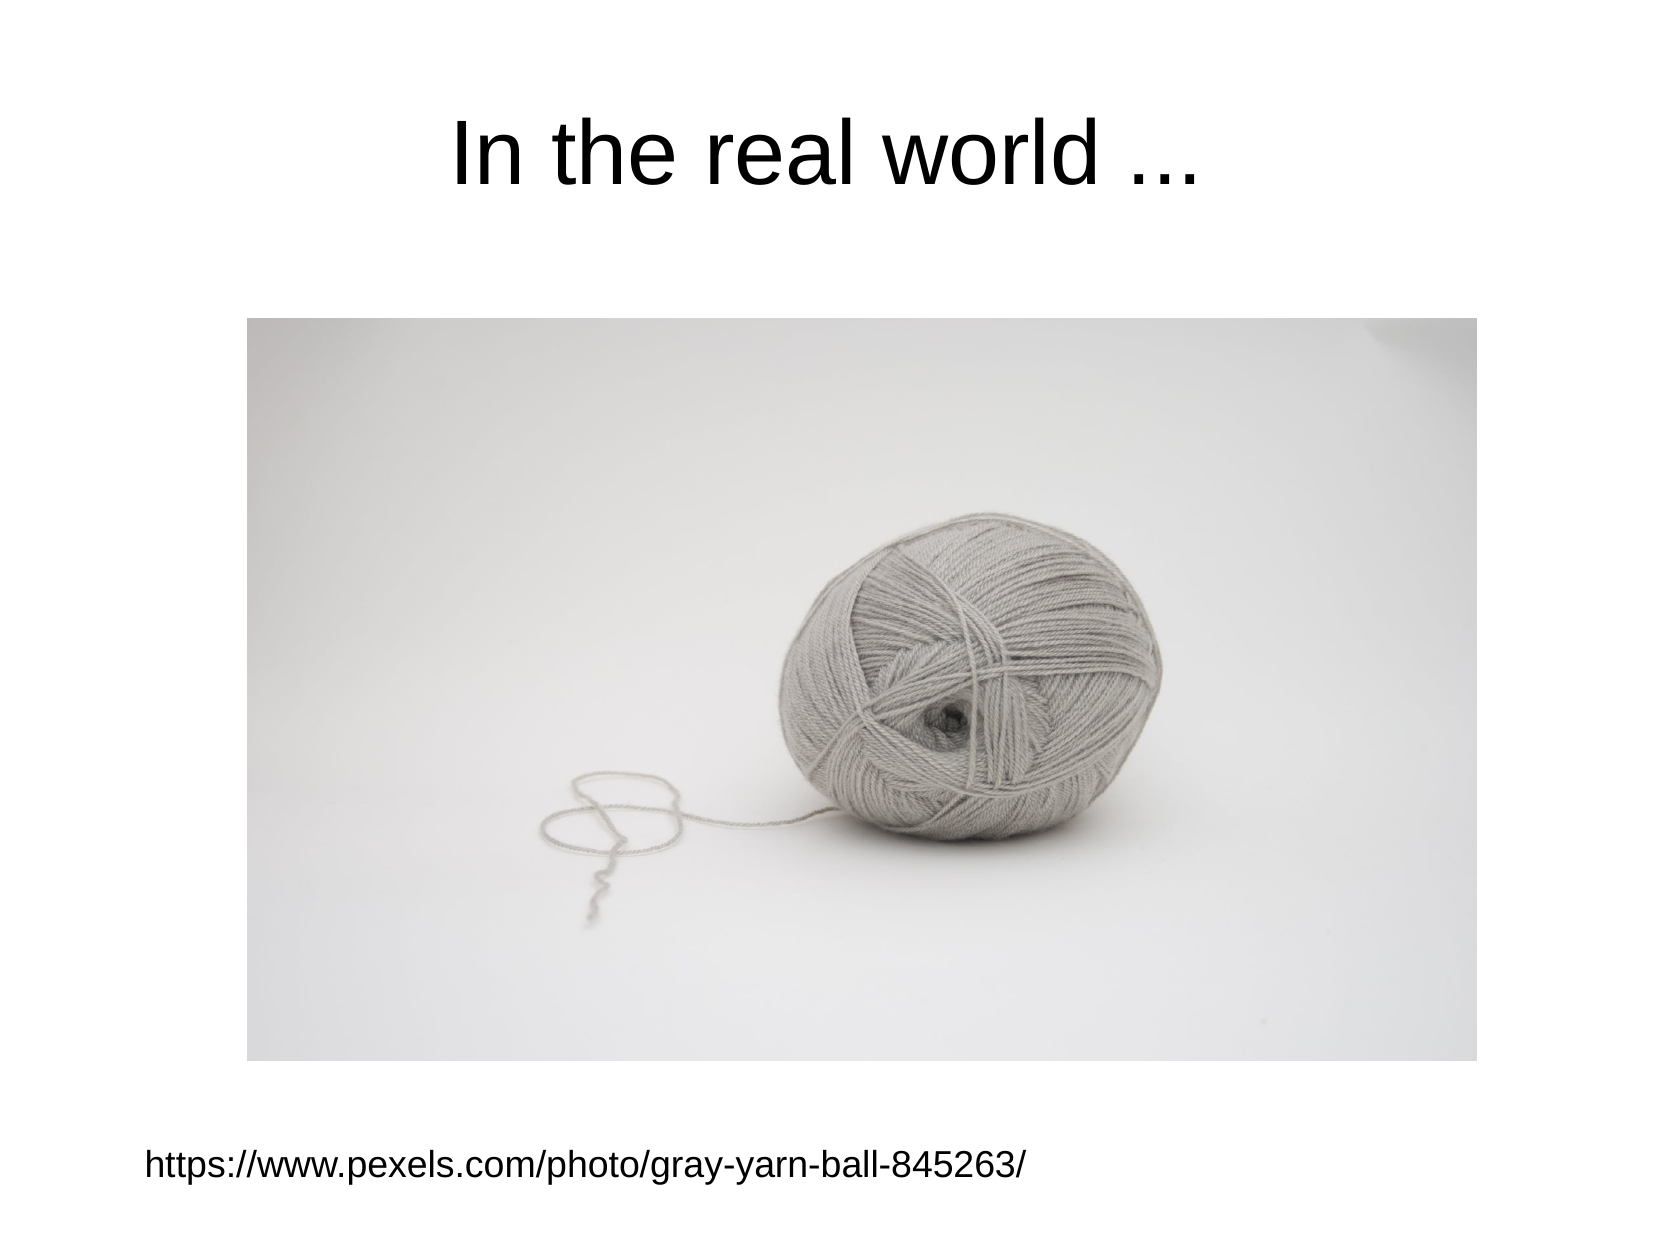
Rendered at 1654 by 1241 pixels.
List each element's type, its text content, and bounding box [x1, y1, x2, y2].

picture [247, 318, 1477, 1061]
title In the real world ... [82, 49, 1571, 257]
text_box https://www.pexels.com/photo/gray-yarn-ball-845263/ [129, 1136, 1586, 1193]
